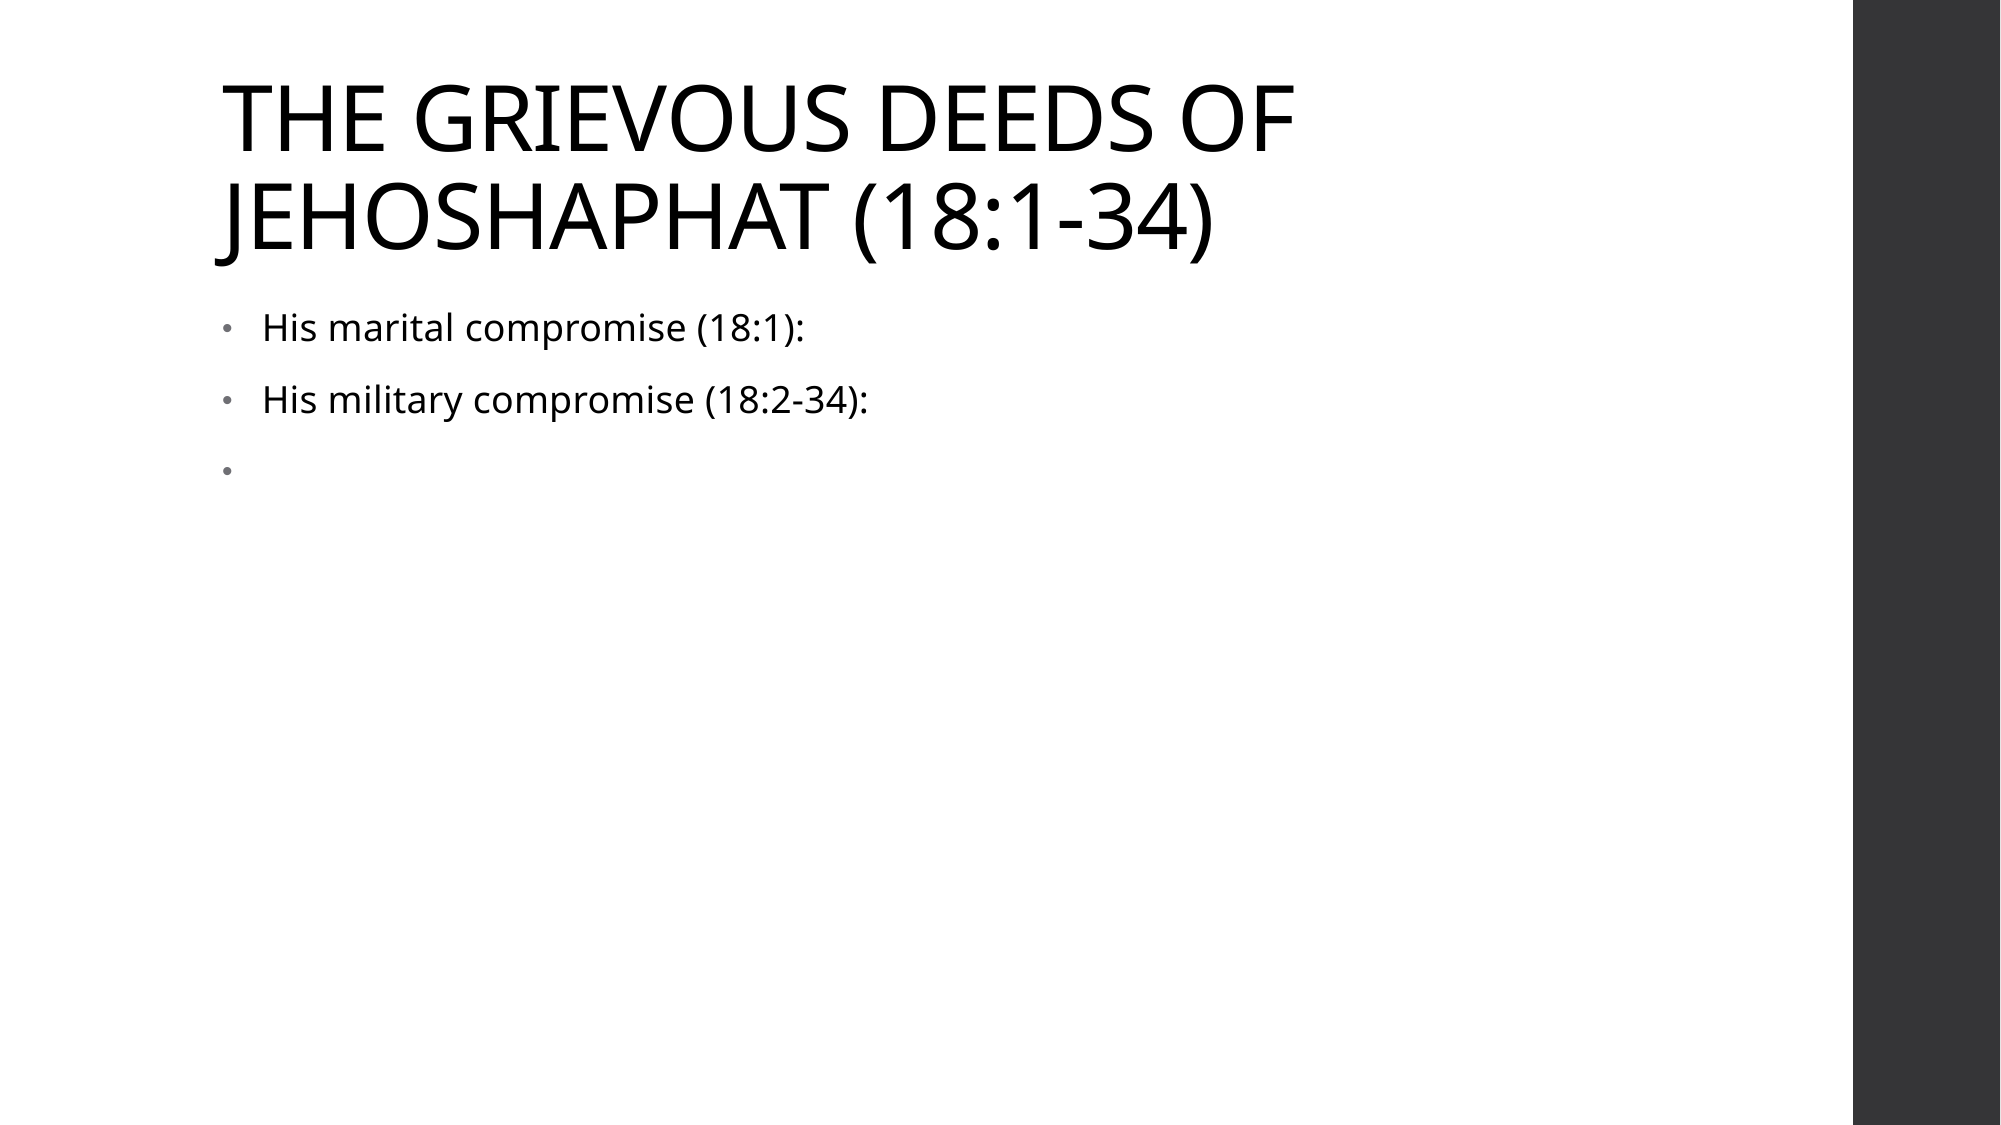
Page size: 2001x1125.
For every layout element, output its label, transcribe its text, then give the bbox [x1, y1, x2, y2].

list His marital compromise (18:1): His military compromise (18:2-34): [206, 299, 1617, 1014]
title THE GRIEVOUS DEEDS OF JEHOSHAPHAT (18:1-34) [206, 60, 1797, 278]
